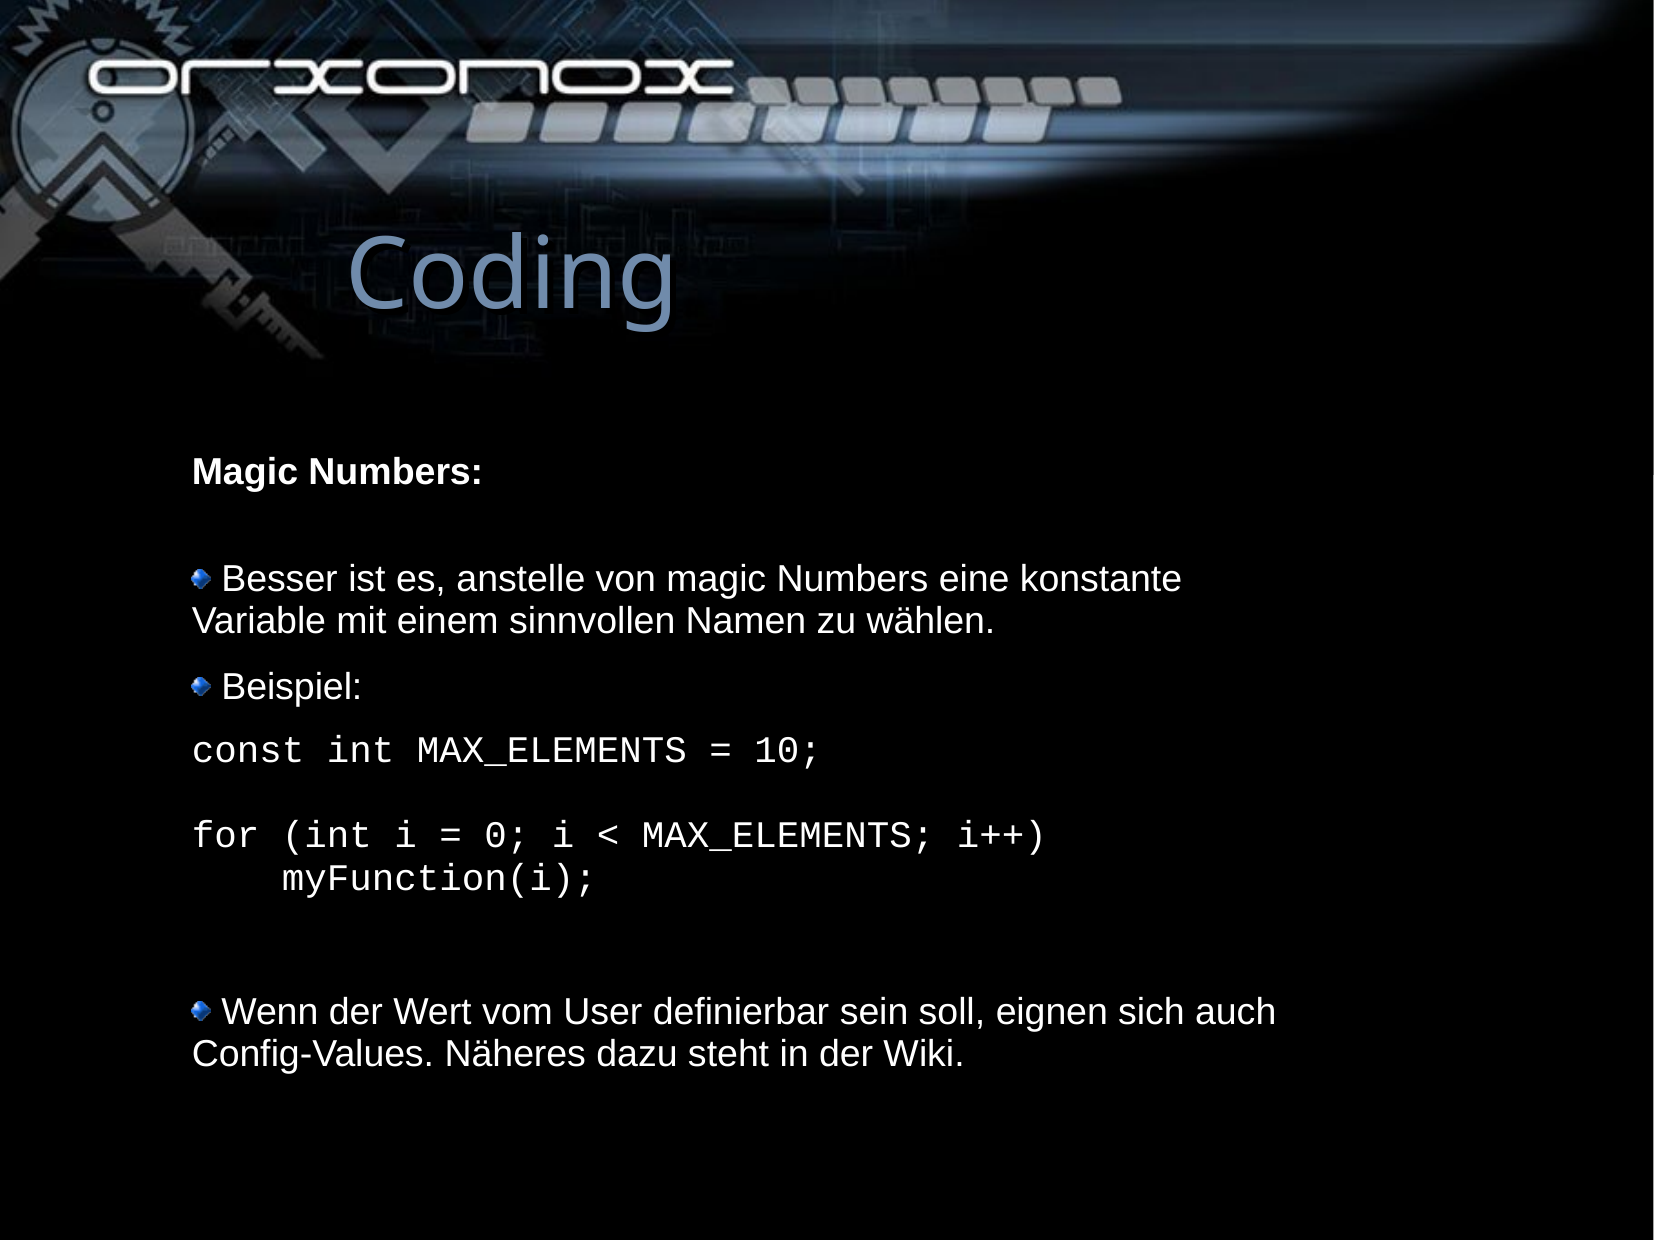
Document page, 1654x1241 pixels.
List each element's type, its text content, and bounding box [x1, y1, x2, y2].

text_box Magic Numbers: Besser ist es, anstelle von magic Numbers eine konstante Variable mit einem sinnvollen Namen zu wählen. Beispiel: const int MAX_ELEMENTS = 10; for (int i = 0; i < MAX_ELEMENTS; i++) myFunction(i); Wenn der Wert vom User definierbar sein soll, eignen sich auch Config-Values. Näheres dazu steht in der Wiki. [177, 442, 1329, 1074]
picture [0, 0, 1654, 475]
text_box Coding [330, 194, 1306, 344]
